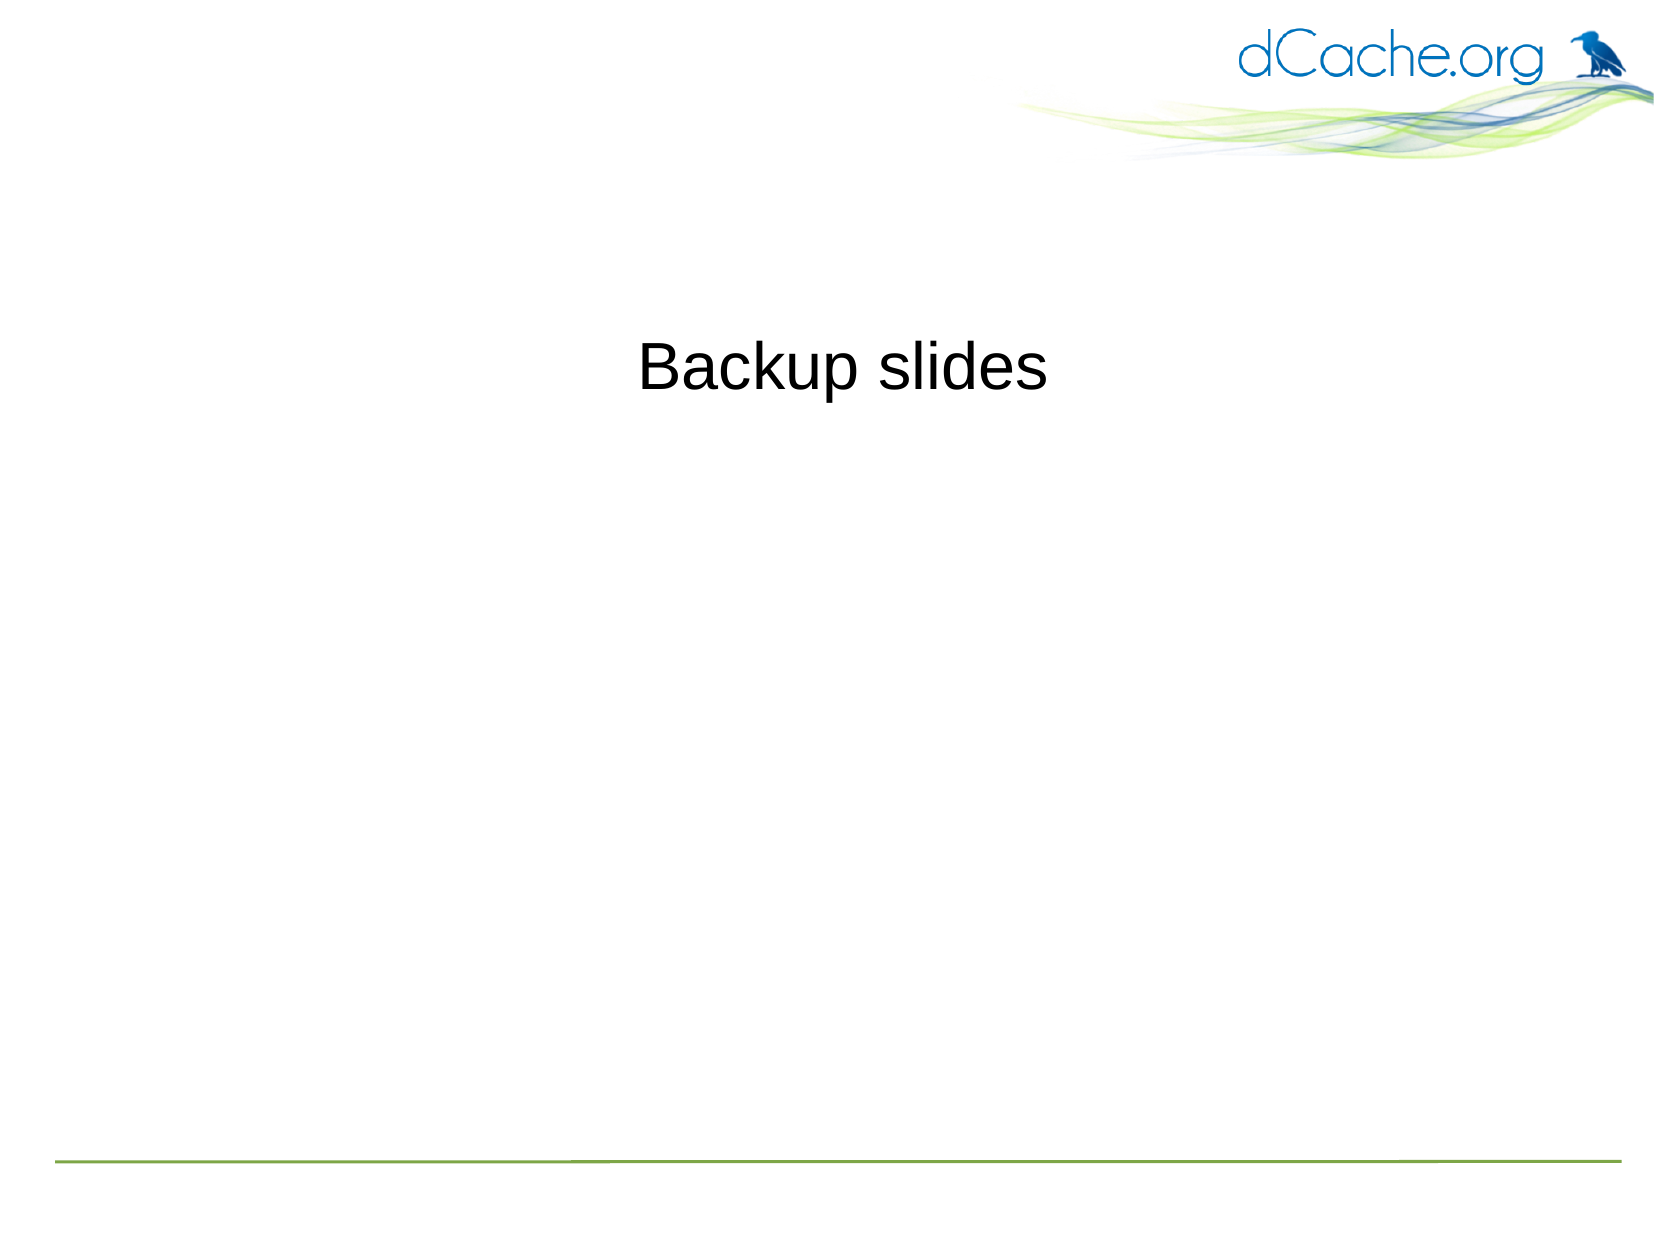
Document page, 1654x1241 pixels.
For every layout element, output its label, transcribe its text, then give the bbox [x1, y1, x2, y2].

picture [956, 16, 1654, 169]
subtitle Backup slides [82, 158, 1605, 575]
